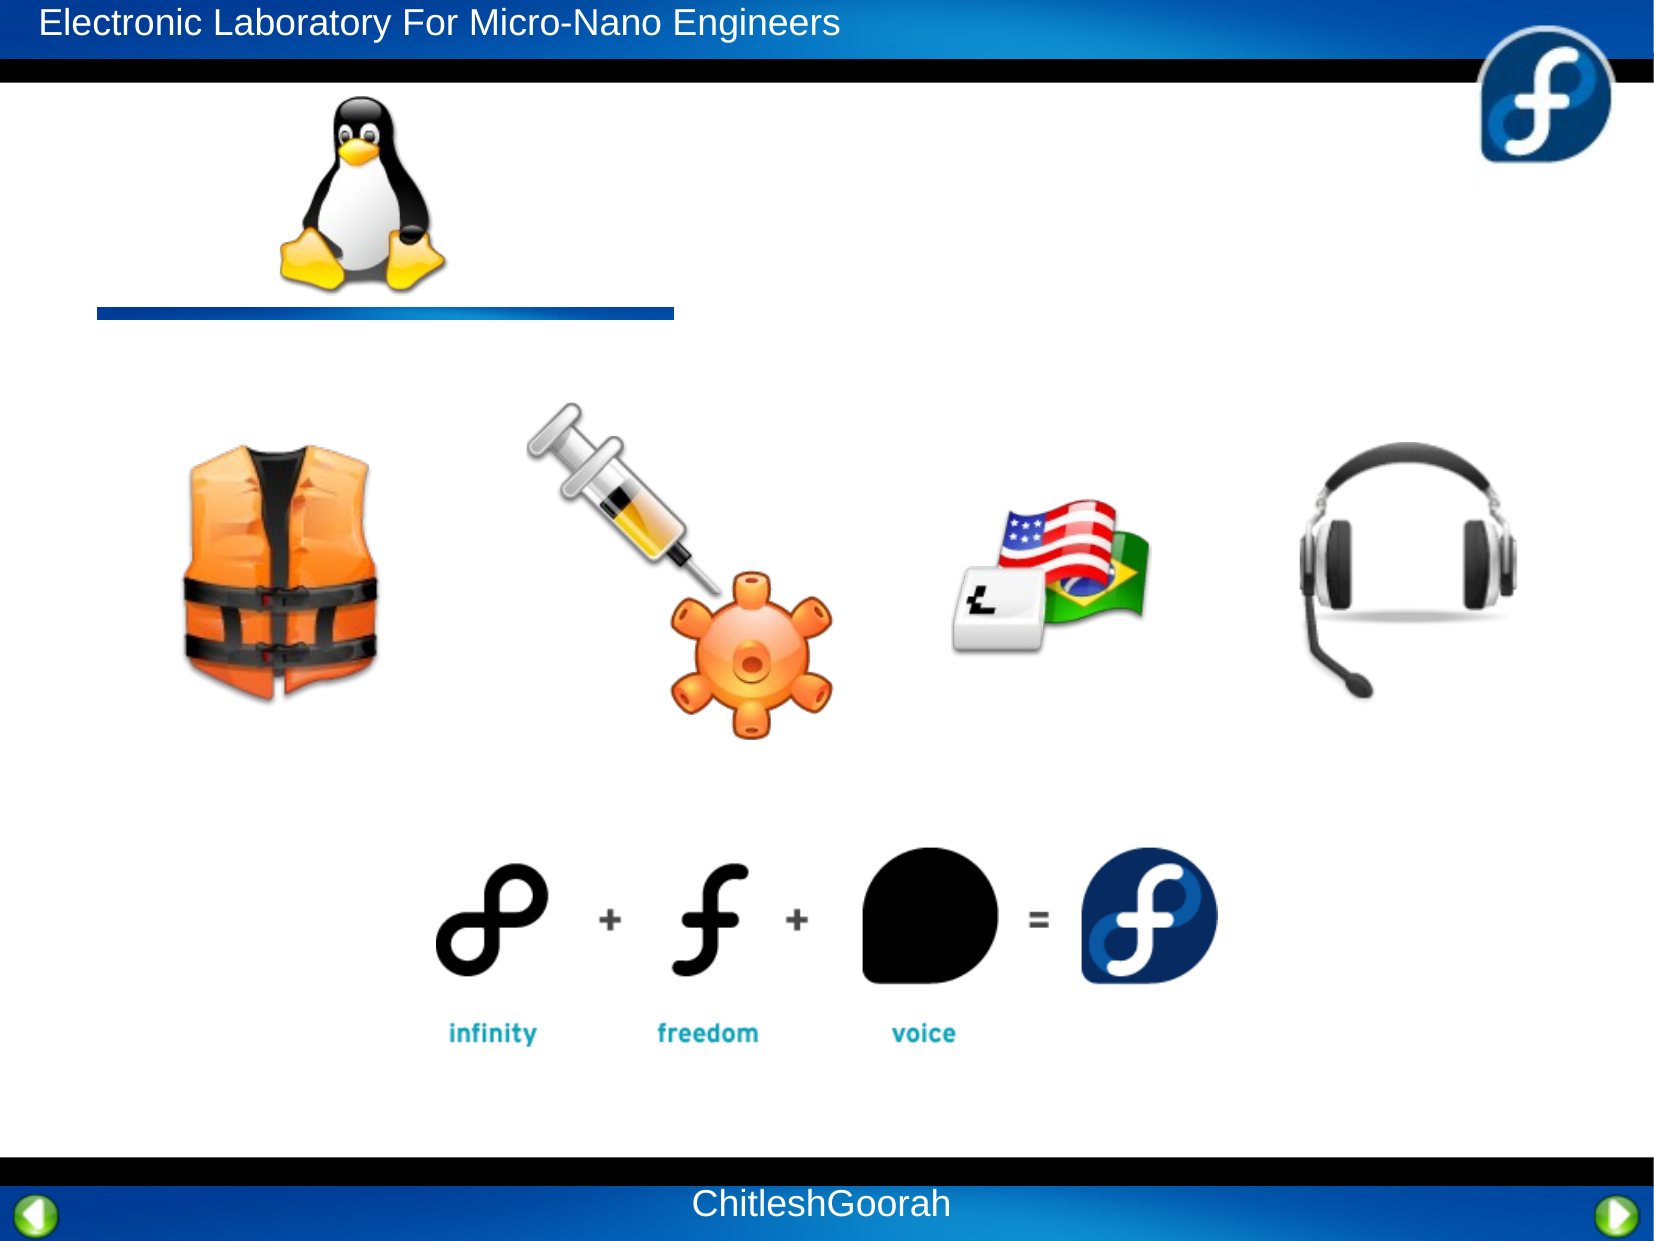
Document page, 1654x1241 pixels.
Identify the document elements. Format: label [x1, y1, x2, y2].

picture [97, 307, 674, 320]
picture [914, 1206, 924, 1210]
picture [0, 0, 1654, 266]
picture [0, 1186, 1654, 1241]
picture [147, 442, 415, 709]
picture [951, 479, 1152, 680]
picture [525, 402, 851, 762]
picture [265, 95, 466, 296]
picture [436, 837, 1218, 1069]
picture [1275, 442, 1543, 709]
picture [936, 1198, 945, 1213]
